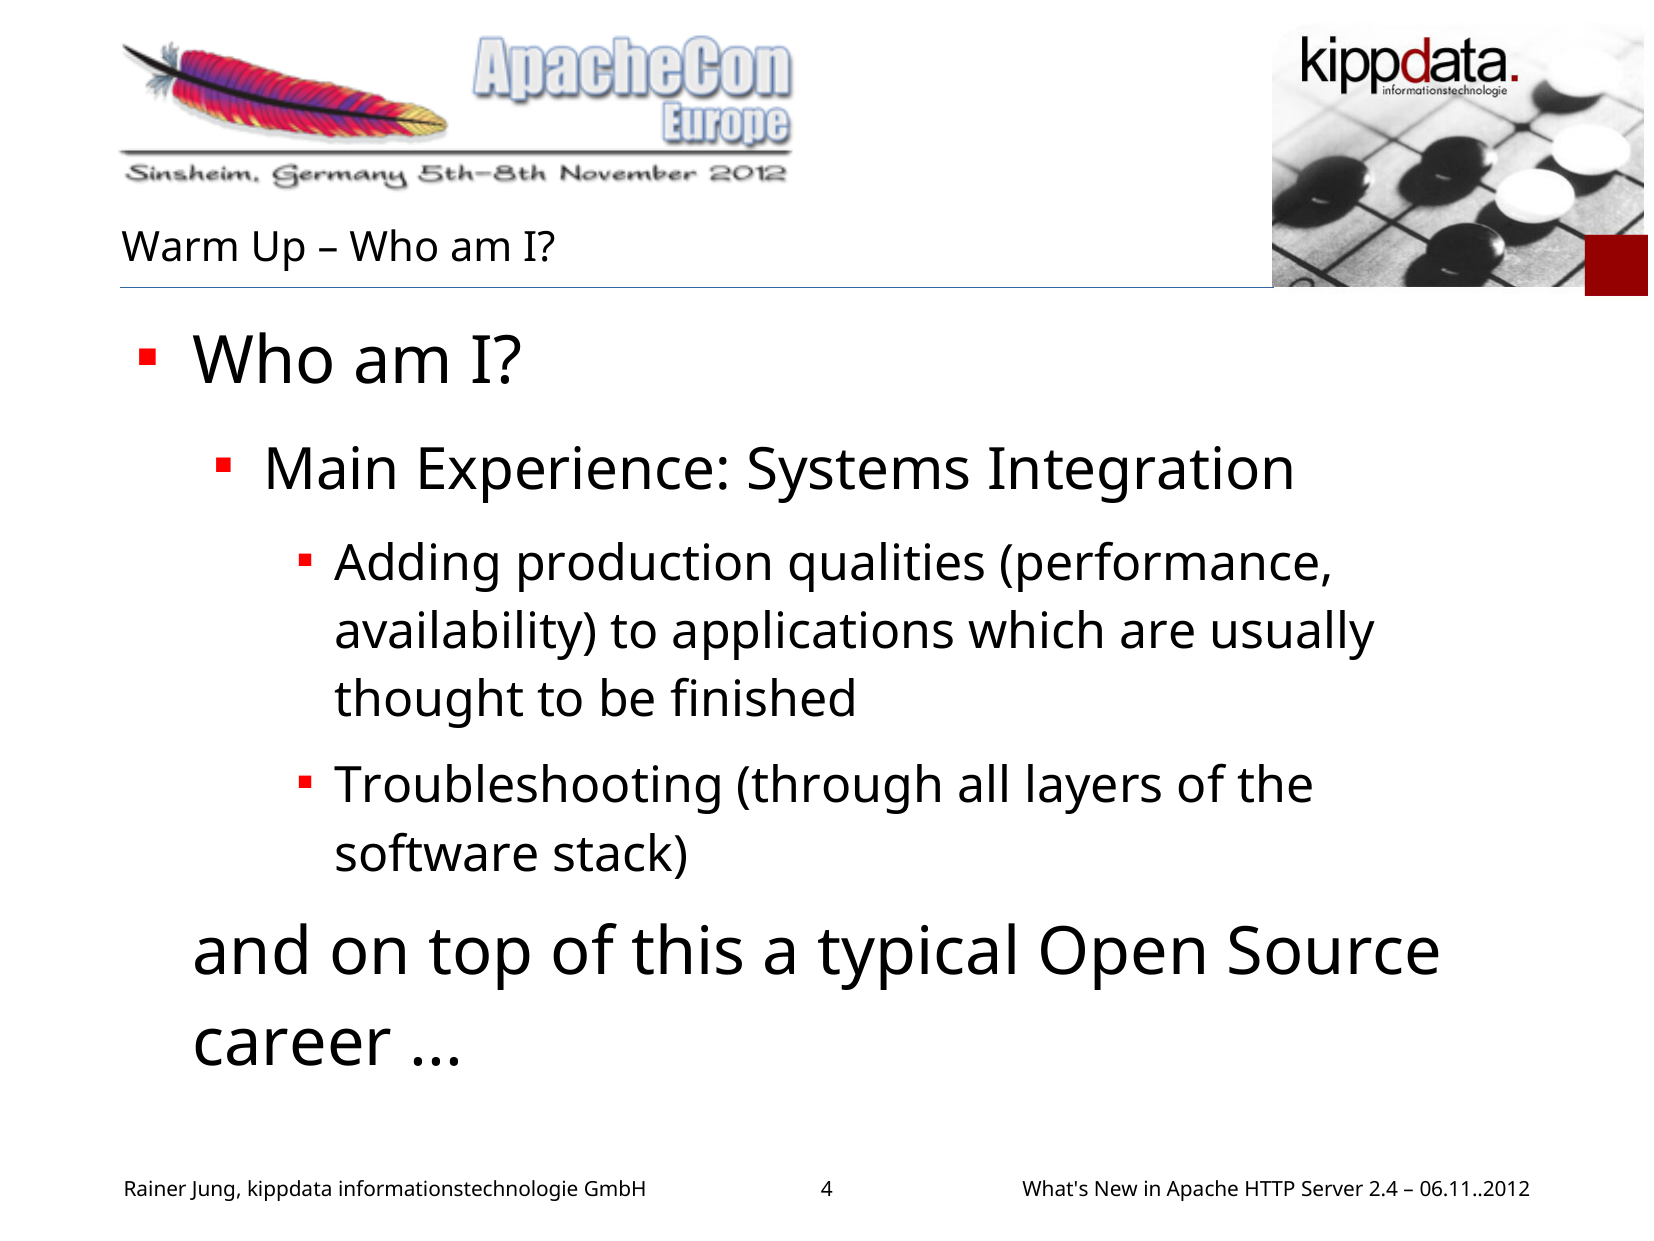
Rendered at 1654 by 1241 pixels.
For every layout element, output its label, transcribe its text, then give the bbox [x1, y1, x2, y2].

list Who am I? Main Experience: Systems Integration Adding production qualities (performance, availability) to applications which are usually thought to be finished Troubleshooting (through all layers of the software stack) and on top of this a typical Open Source career ... [121, 312, 1534, 1127]
title Warm Up – Who am I? [121, 204, 1242, 286]
picture [1272, 5, 1648, 302]
picture [113, 32, 797, 195]
